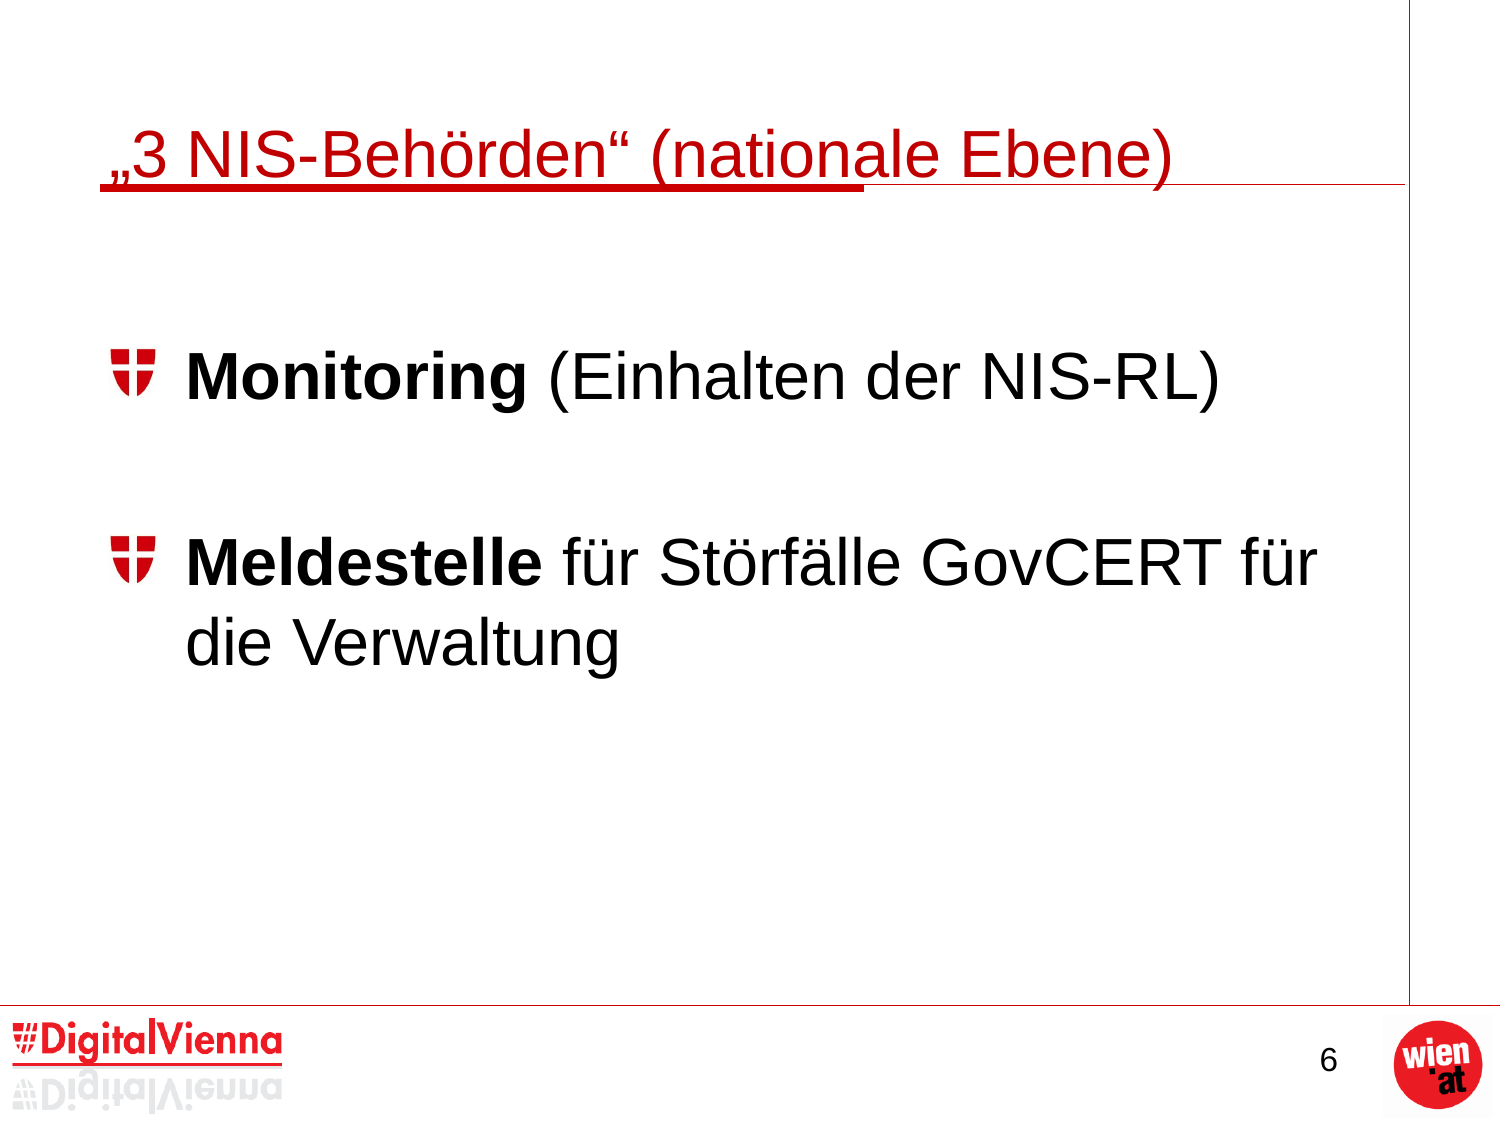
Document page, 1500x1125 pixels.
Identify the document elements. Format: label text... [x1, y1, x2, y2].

title „3 NIS-Behörden“ (nationale Ebene) [94, 23, 1407, 199]
picture [5, 1016, 290, 1117]
list Monitoring (Einhalten der NIS-RL) Meldestelle für Störfälle GovCERT für die Verwaltung [92, 231, 1406, 988]
picture [1383, 1014, 1493, 1118]
